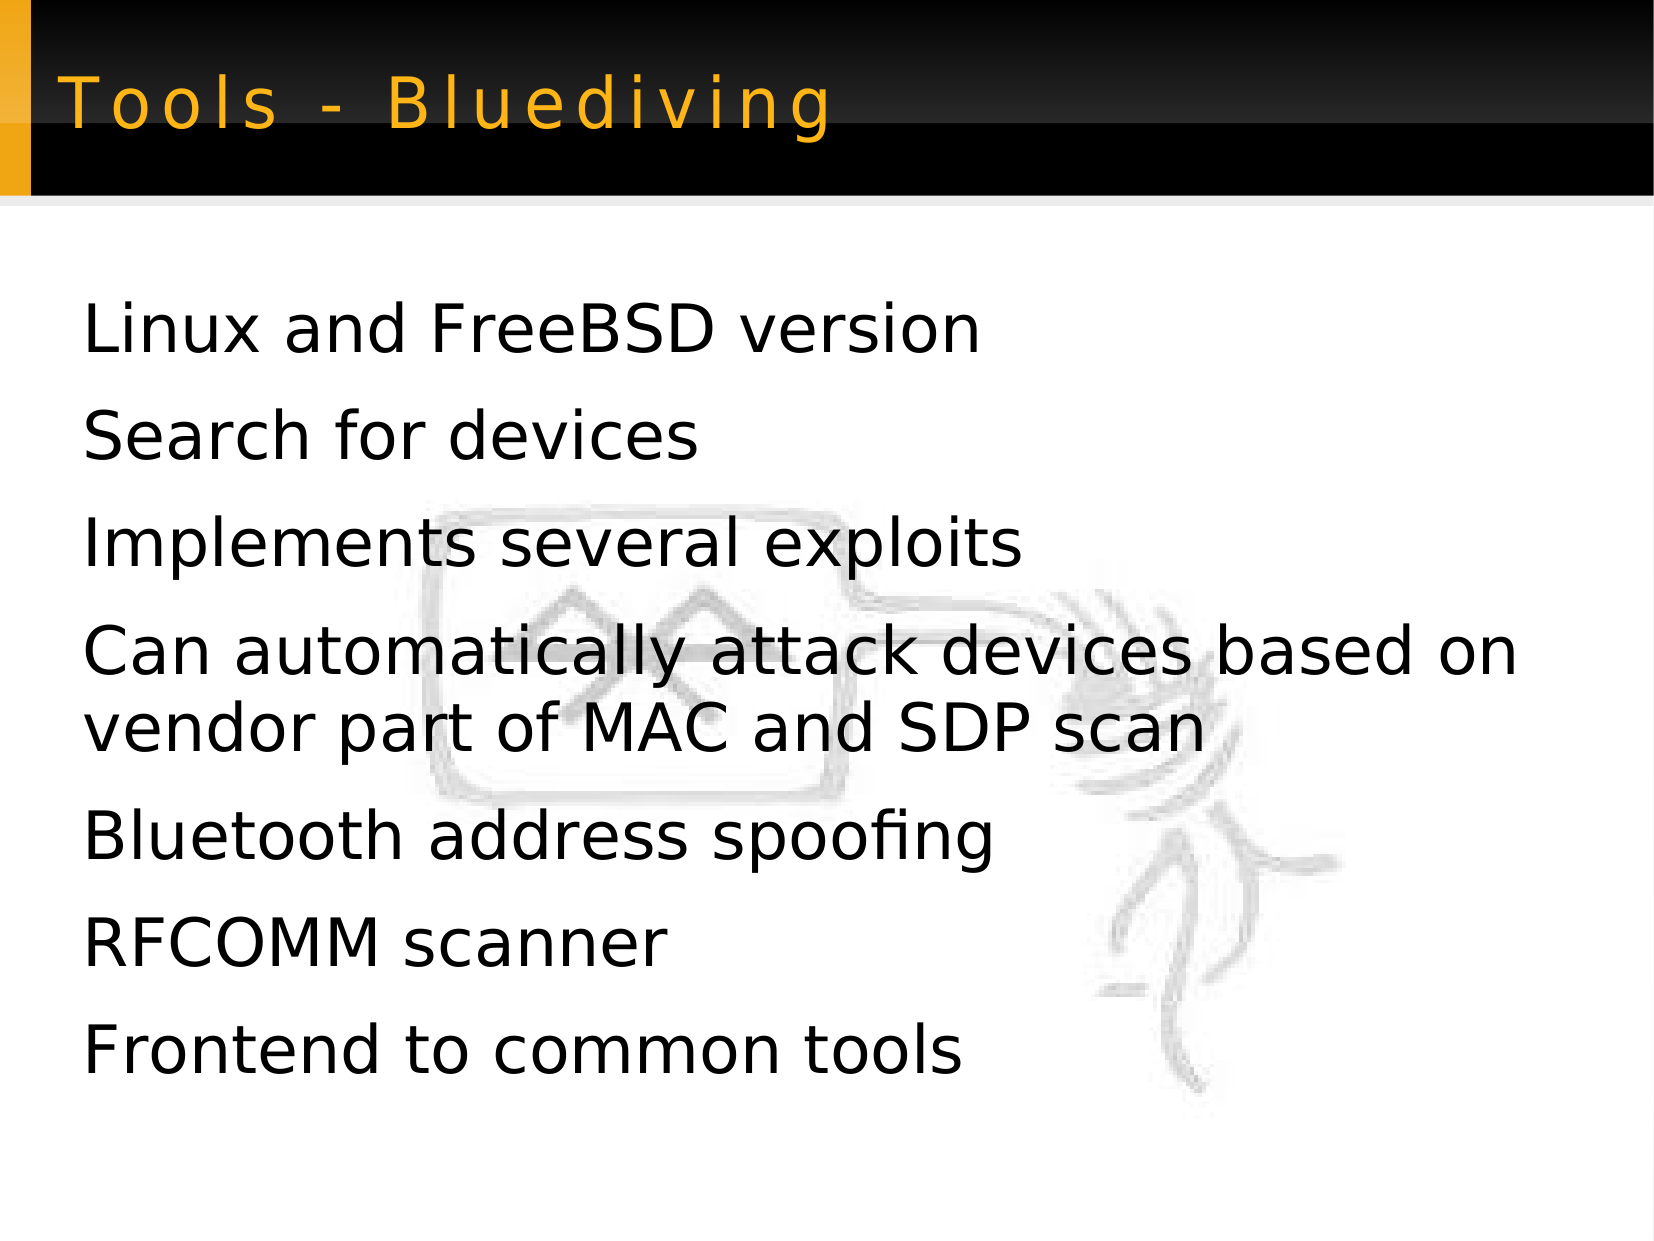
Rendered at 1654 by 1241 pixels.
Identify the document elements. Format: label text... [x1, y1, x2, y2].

picture [0, 0, 1654, 1241]
title Tools - Bluediving [59, 29, 1270, 178]
list Linux and FreeBSD version Search for devices Implements several exploits Can automatically attack devices based on vendor part of MAC and SDP scan Bluetooth address spoofing RFCOMM scanner Frontend to common tools [82, 290, 1571, 1109]
